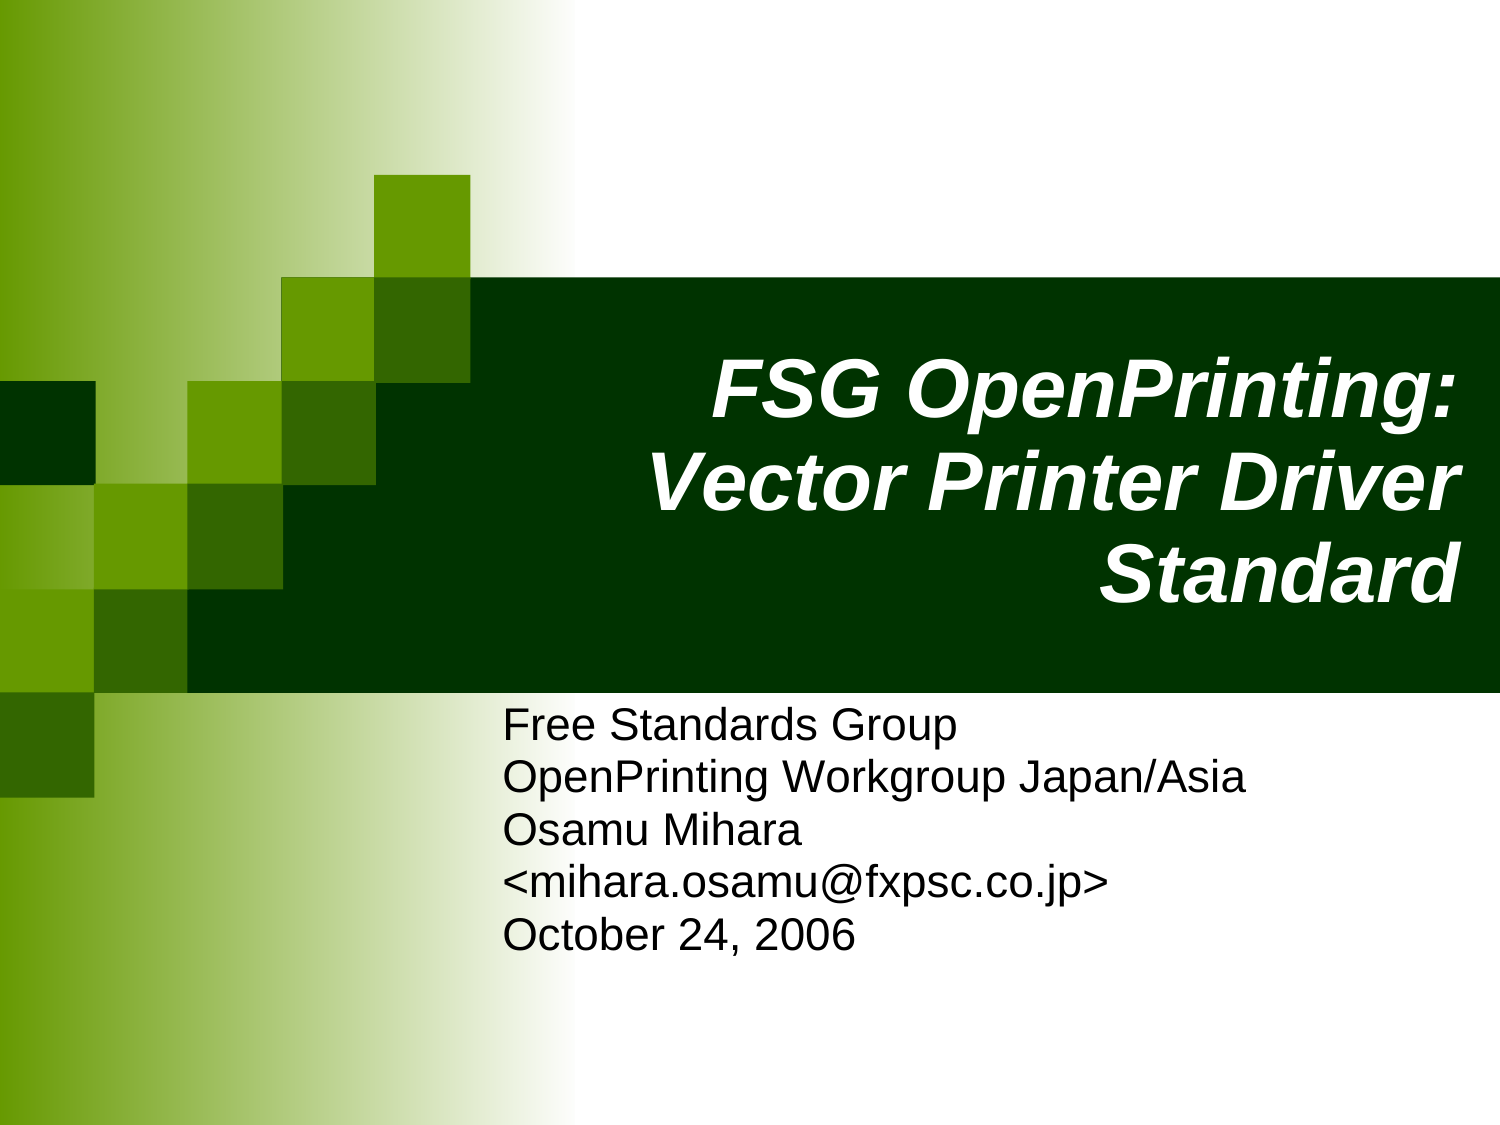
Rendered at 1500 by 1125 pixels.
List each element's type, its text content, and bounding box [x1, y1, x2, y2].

subtitle Free Standards Group OpenPrinting Workgroup Japan/Asia Osamu Mihara <mihara.osamu@fxpsc.co.jp> October 24, 2006 [487, 699, 1476, 988]
title FSG OpenPrinting: Vector Printer Driver Standard [487, 299, 1476, 663]
